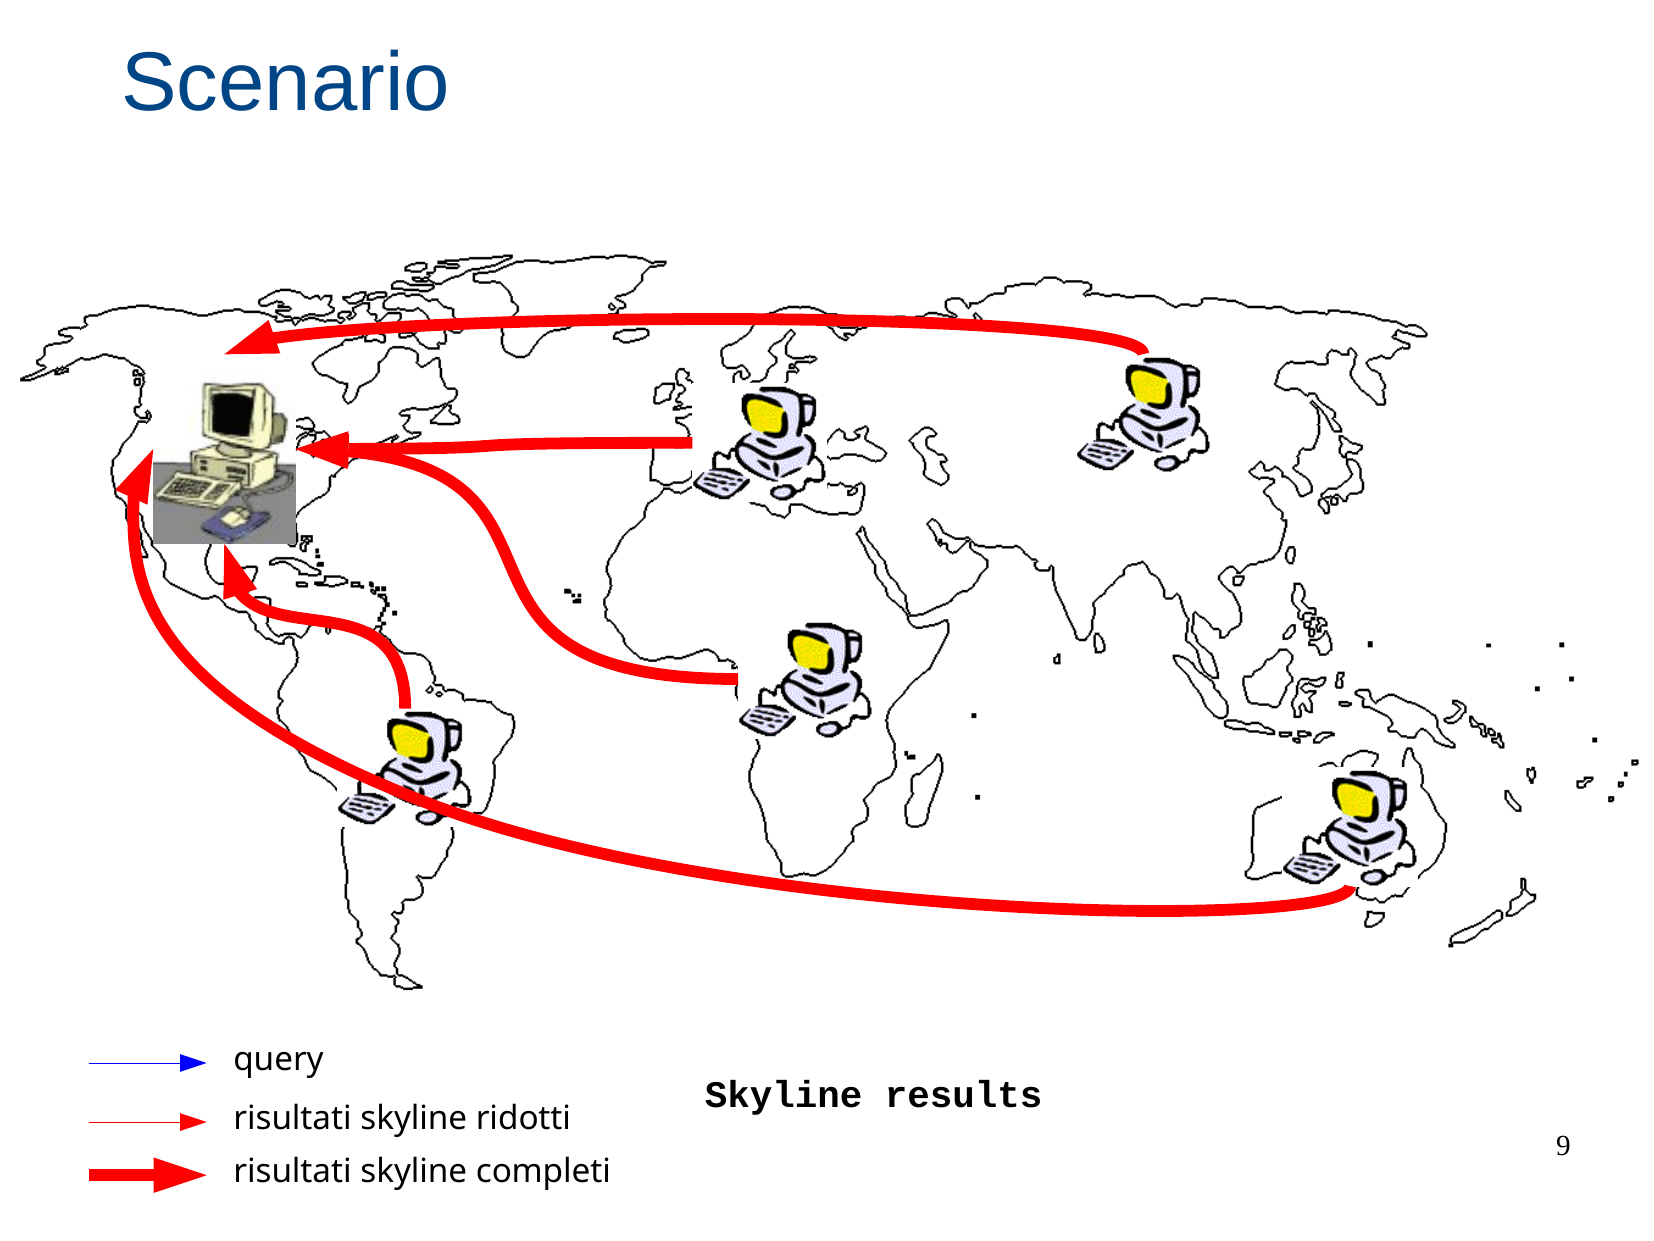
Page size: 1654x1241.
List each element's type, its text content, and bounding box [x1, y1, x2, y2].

text_box risultati skyline completi [218, 1139, 631, 1227]
picture [2, 240, 1654, 1006]
title Scenario [121, 7, 1534, 157]
text_box Skyline results [684, 1062, 1063, 1133]
text_box query [218, 1027, 335, 1086]
text_box risultati skyline ridotti [218, 1086, 603, 1139]
